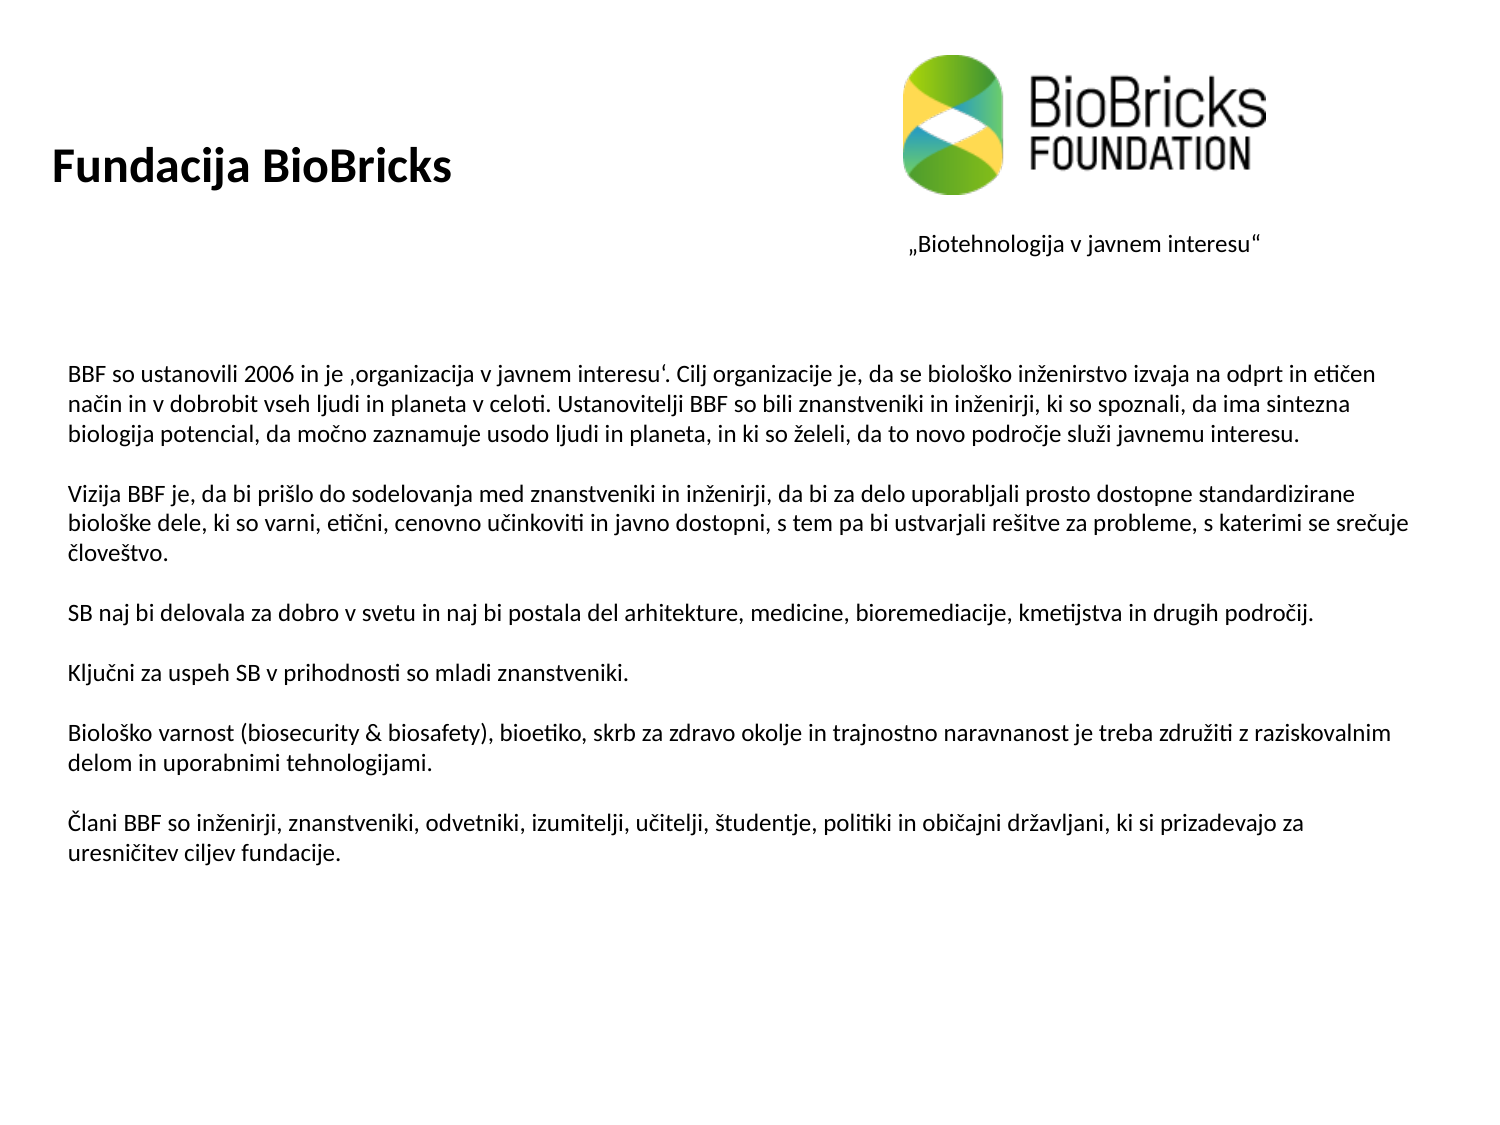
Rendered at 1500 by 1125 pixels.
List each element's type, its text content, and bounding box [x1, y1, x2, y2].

text_box BBF so ustanovili 2006 in je ‚organizacija v javnem interesu‘. Cilj organizacije je, da se biološko inženirstvo izvaja na odprt in etičen način in v dobrobit vseh ljudi in planeta v celoti. Ustanovitelji BBF so bili znanstveniki in inženirji, ki so spoznali, da ima sintezna biologija potencial, da močno zaznamuje usodo ljudi in planeta, in ki so želeli, da to novo področje služi javnemu interesu. Vizija BBF je, da bi prišlo do sodelovanja med znanstveniki in inženirji, da bi za delo uporabljali prosto dostopne standardizirane biološke dele, ki so varni, etični, cenovno učinkoviti in javno dostopni, s tem pa bi ustvarjali rešitve za probleme, s katerimi se srečuje človeštvo. SB naj bi delovala za dobro v svetu in naj bi postala del arhitekture, medicine, bioremediacije, kmetijstva in drugih področij. Ključni za uspeh SB v prihodnosti so mladi znanstveniki. Biološko varnost (biosecurity & biosafety), bioetiko, skrb za zdravo okolje in trajnostno naravnanost je treba združiti z raziskovalnim delom in uporabnimi tehnologijami. Člani BBF so inženirji, znanstveniki, odvetniki, izumitelji, učitelji, študentje, politiki in običajni državljani, ki si prizadevajo za uresničitev ciljev fundacije. [53, 349, 1436, 874]
text_box Fundacija BioBricks [37, 125, 468, 201]
text_box „Biotehnologija v javnem interesu“ [892, 219, 1277, 265]
picture [903, 55, 1266, 195]
